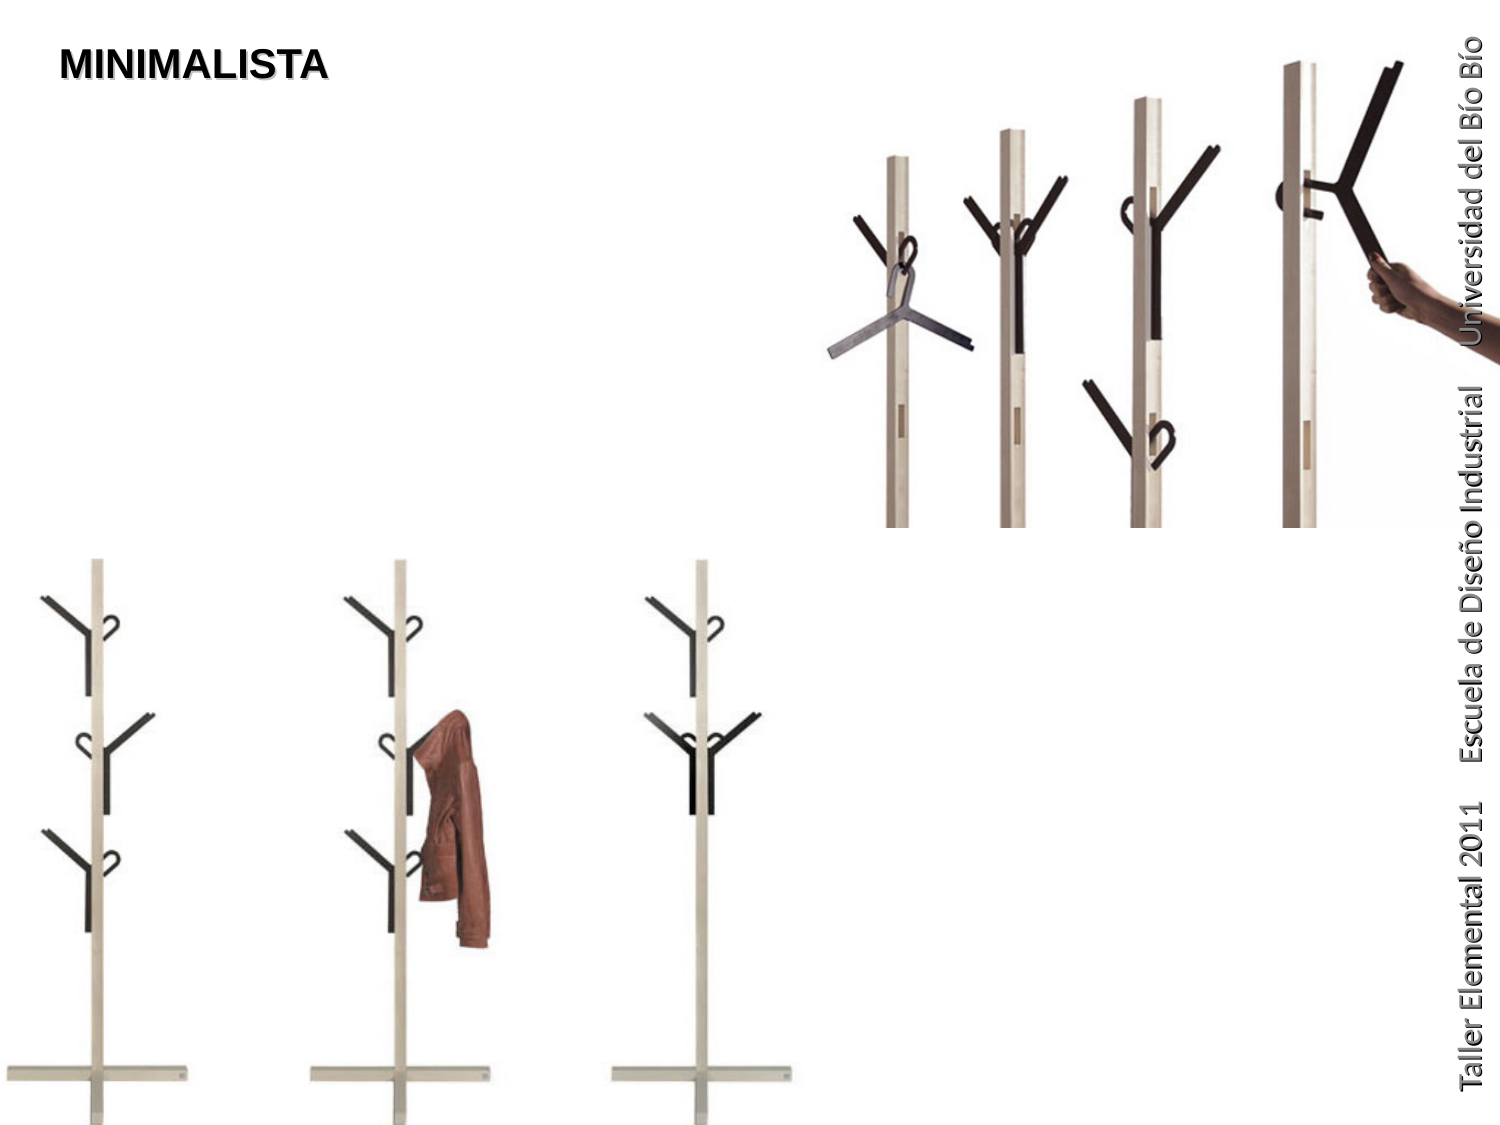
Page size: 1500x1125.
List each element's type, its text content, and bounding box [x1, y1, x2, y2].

picture [0, 0, 1435, 1125]
text_box MINIMALISTA [43, 28, 741, 95]
text_box Taller Elemental 2011 Escuela de Diseño Industrial Universidad del Bío Bío [1435, 0, 1500, 1106]
